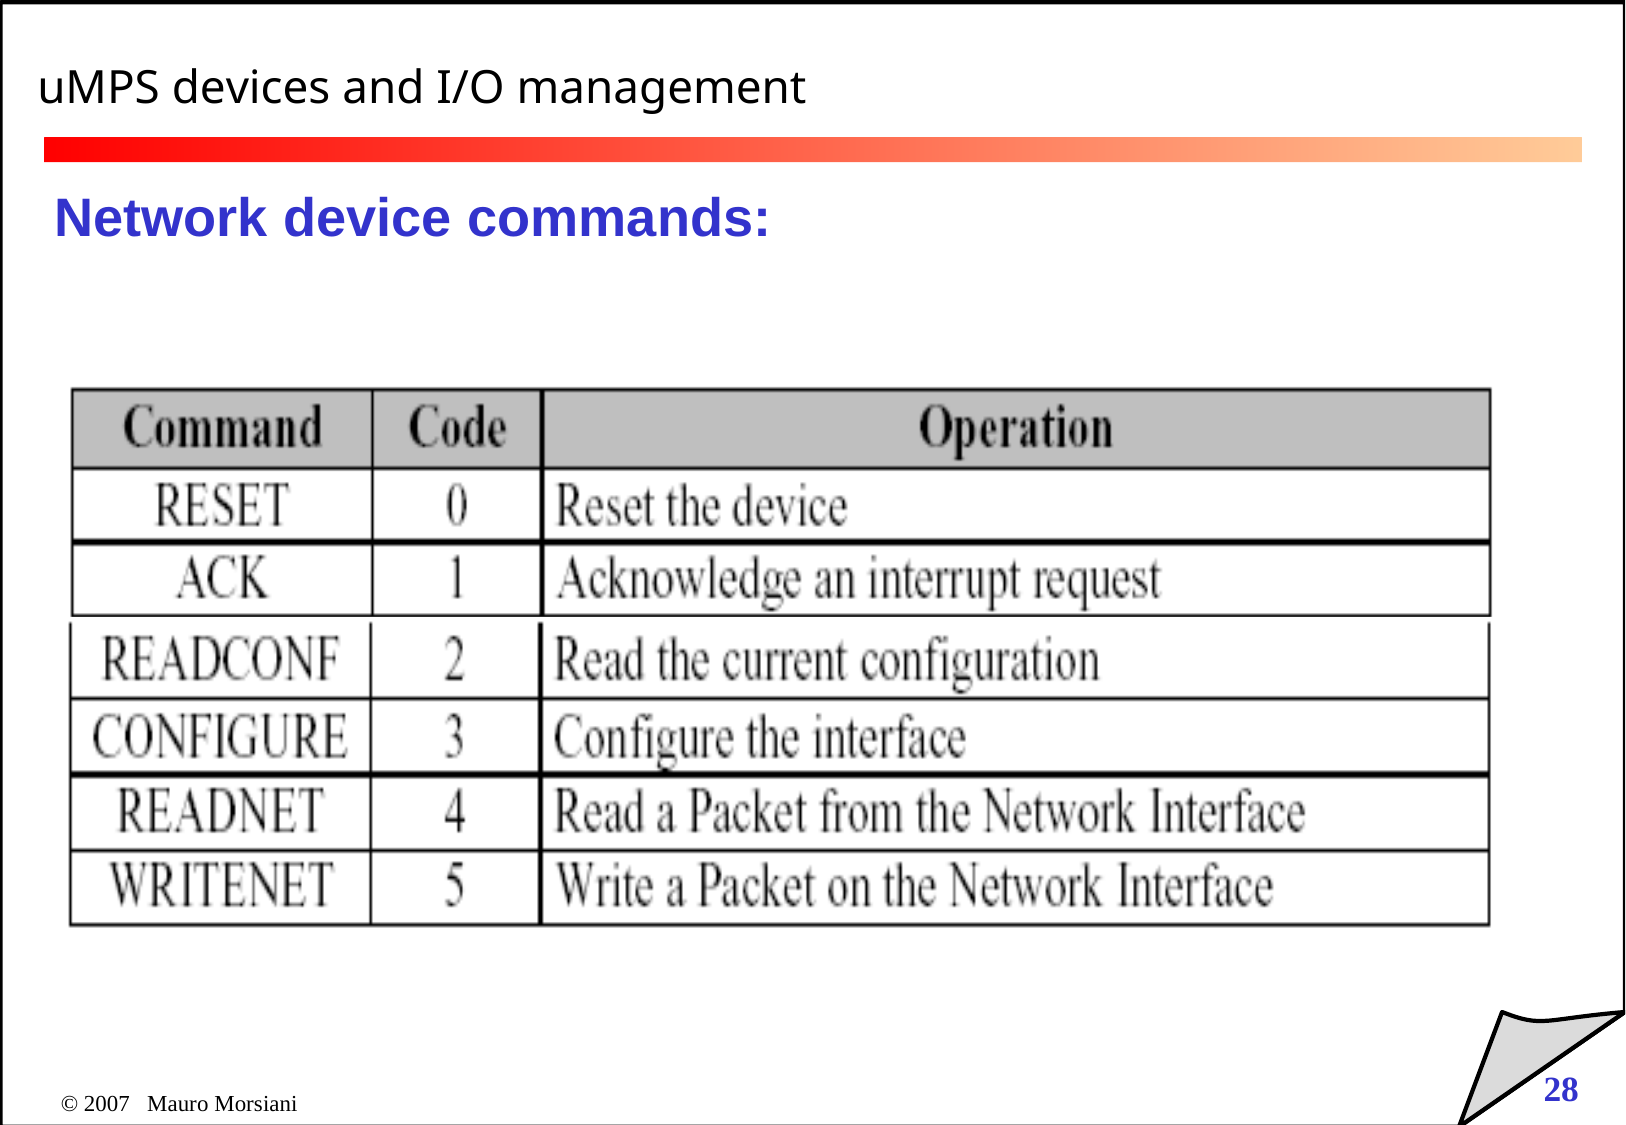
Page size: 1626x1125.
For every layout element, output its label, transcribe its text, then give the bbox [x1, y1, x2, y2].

picture [62, 376, 1513, 948]
list Network device commands: [54, 187, 1557, 739]
title uMPS devices and I/O management [37, 44, 1587, 130]
